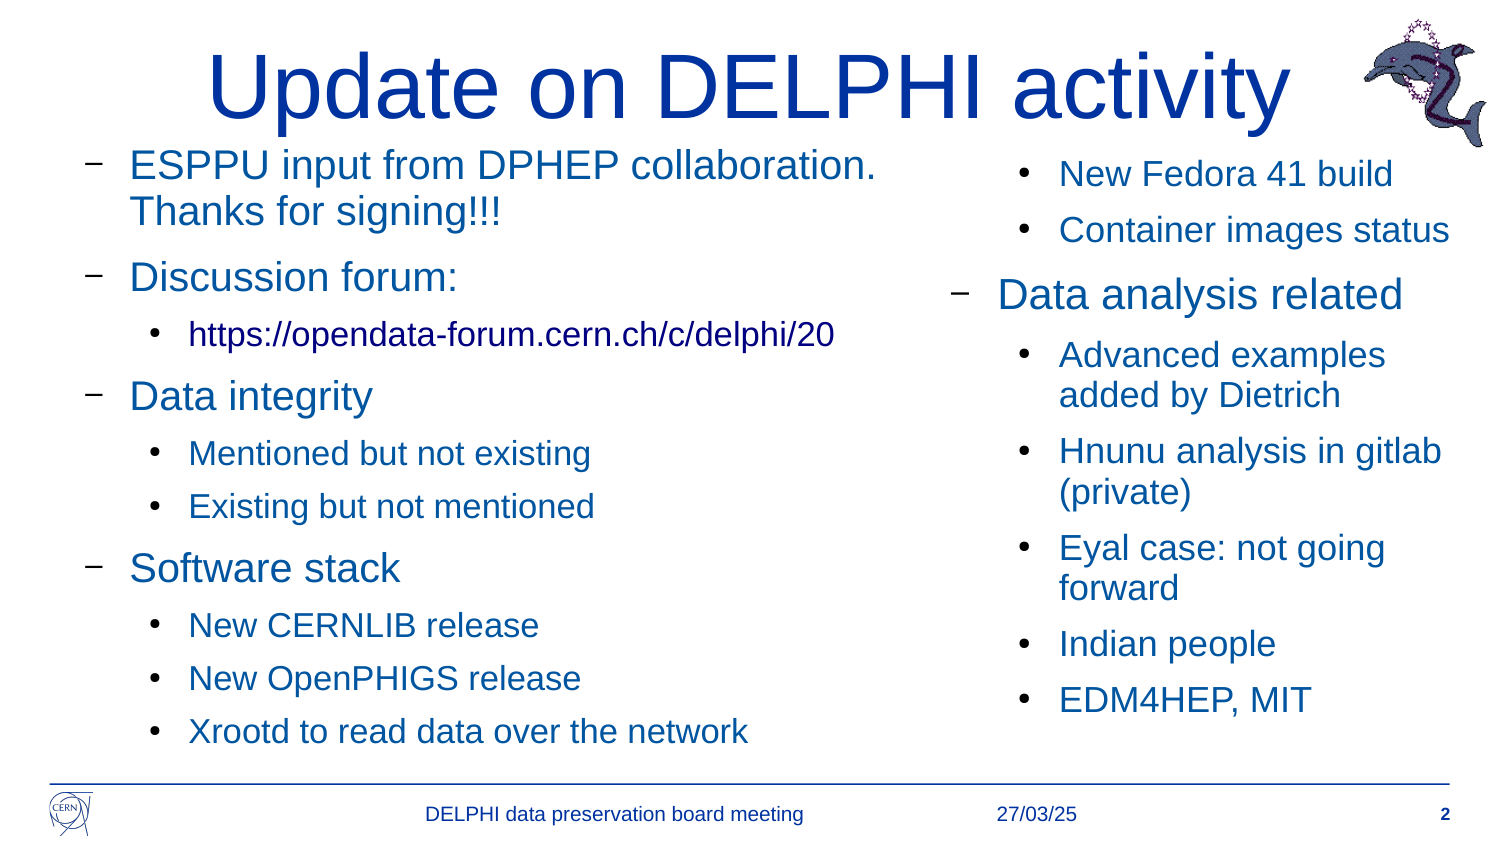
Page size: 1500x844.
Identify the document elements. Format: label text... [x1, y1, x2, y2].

list New Fedora 41 build Container images status Data analysis related Advanced examples added by Dietrich Hnunu analysis in gitlab (private) Eyal case: not going forward Indian people EDM4HEP, MIT [874, 153, 1453, 766]
list ESPPU input from DPHEP collaboration. Thanks for signing!!! Discussion forum: https://opendata-forum.cern.ch/c/delphi/20 Data integrity Mentioned but not existing Existing but not mentioned Software stack New CERNLIB release New OpenPHIGS release Xrootd to read data over the network [11, 141, 910, 754]
picture [1358, 13, 1489, 154]
title Update on DELPHI activity [75, 28, 1358, 145]
